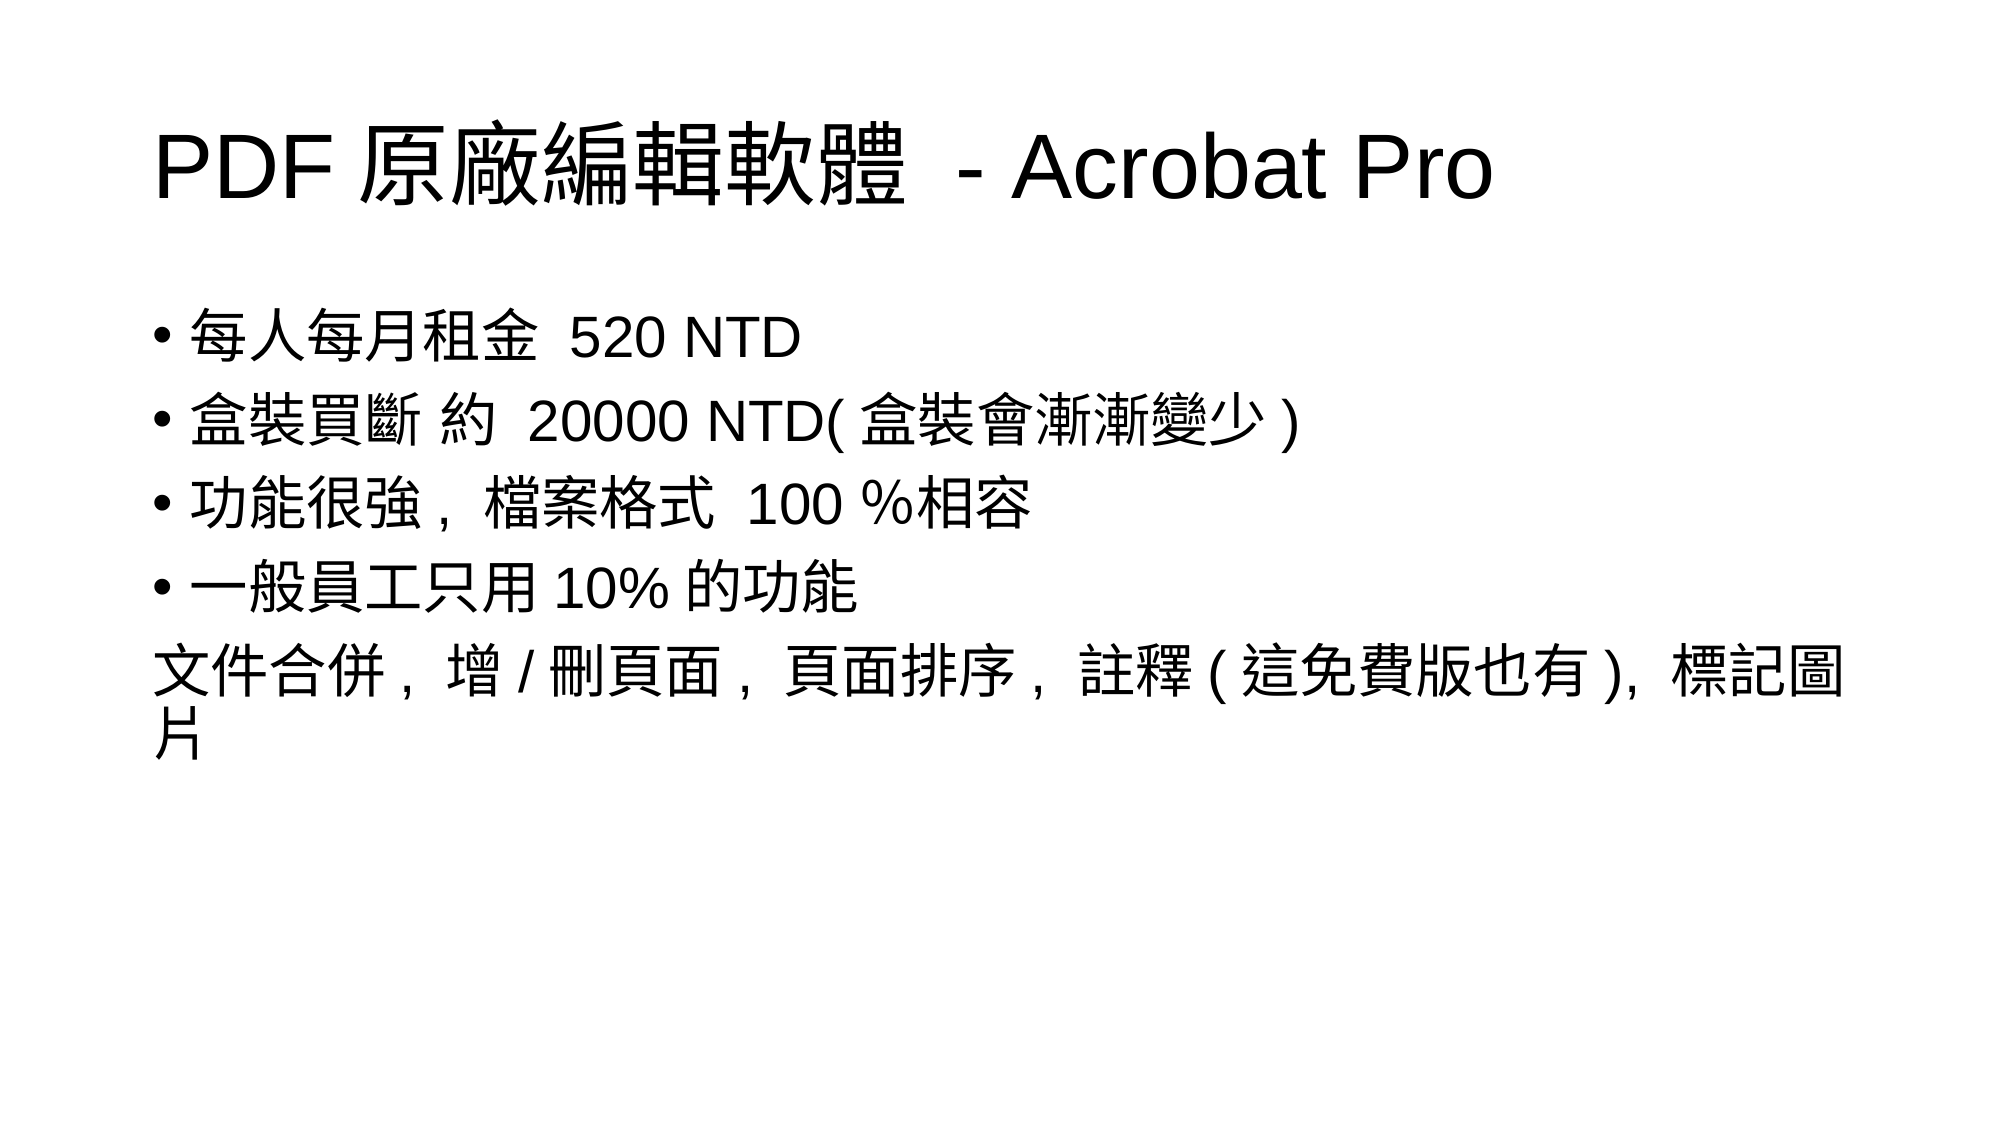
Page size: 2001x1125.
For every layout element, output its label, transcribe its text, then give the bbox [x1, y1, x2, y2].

list 每人每月租金 520 NTD 盒裝買斷 約 20000 NTD(盒裝會漸漸變少) 功能很強, 檔案格式 100％相容 一般員工只用10%的功能 文件合併, 增/刪頁面, 頁面排序, 註釋(這免費版也有), 標記圖片 [137, 299, 1863, 1014]
title PDF原廠編輯軟體 - Acrobat Pro [137, 59, 1863, 278]
